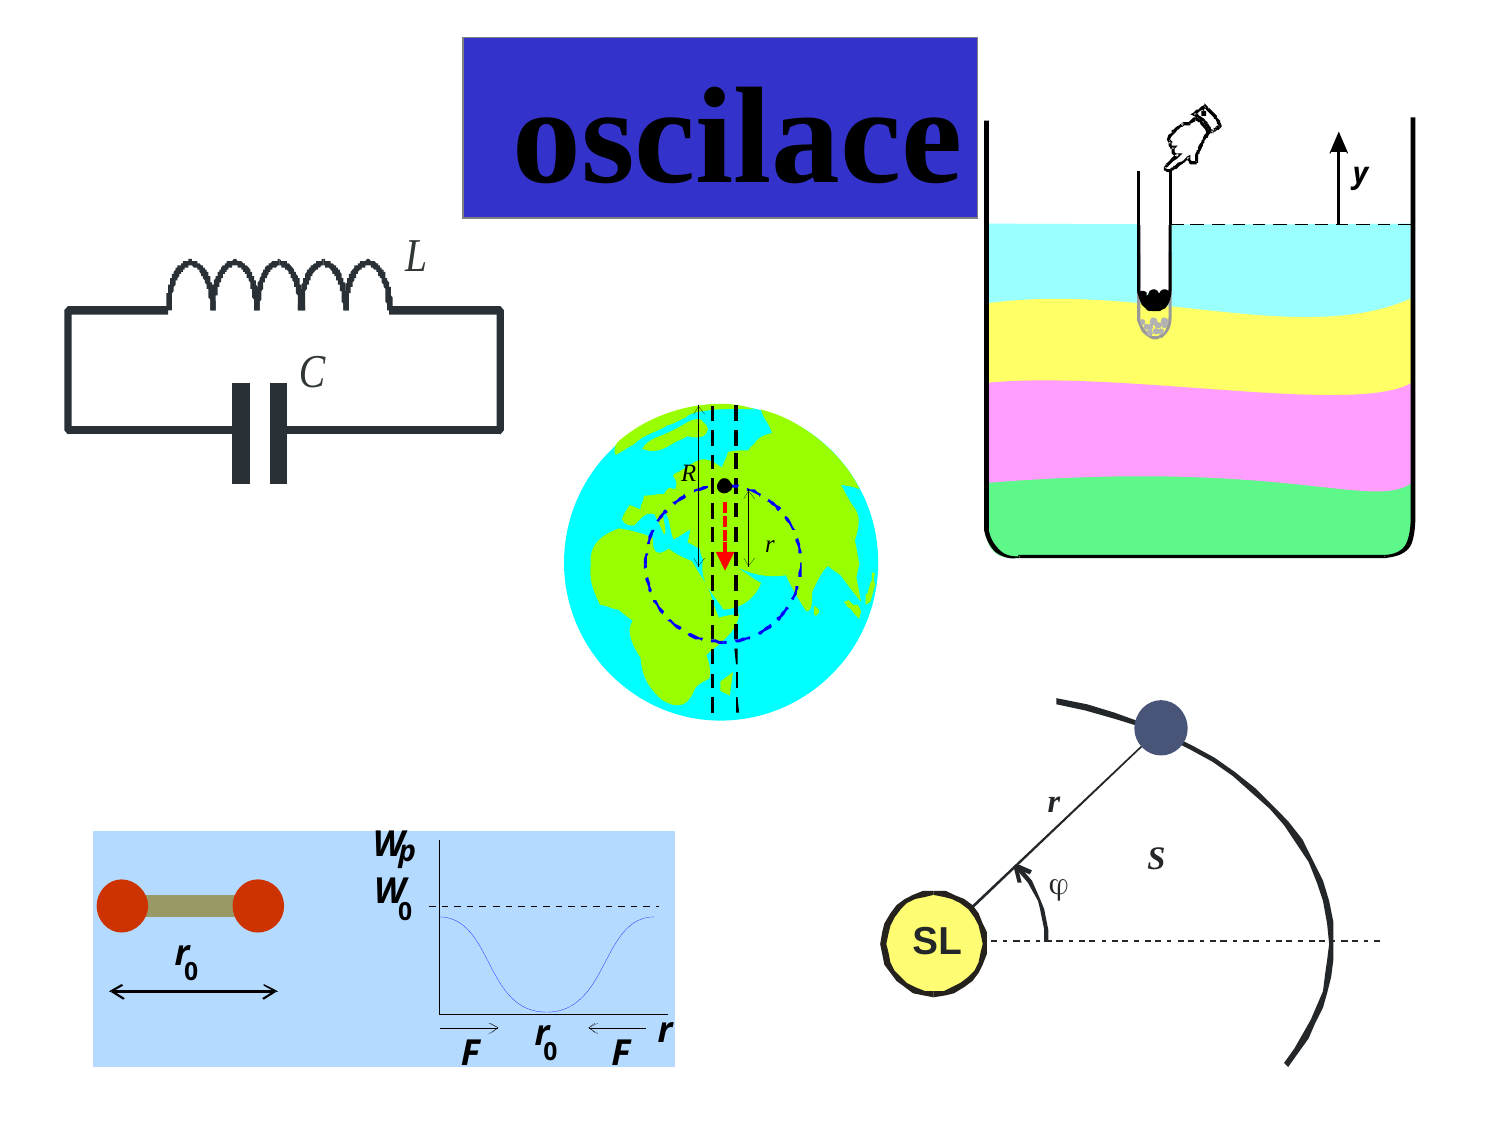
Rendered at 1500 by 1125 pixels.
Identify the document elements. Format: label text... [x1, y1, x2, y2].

chart [982, 101, 1418, 563]
chart [62, 237, 508, 488]
chart [562, 401, 1385, 1071]
text_box oscilace [463, 37, 978, 218]
chart [91, 829, 678, 1069]
